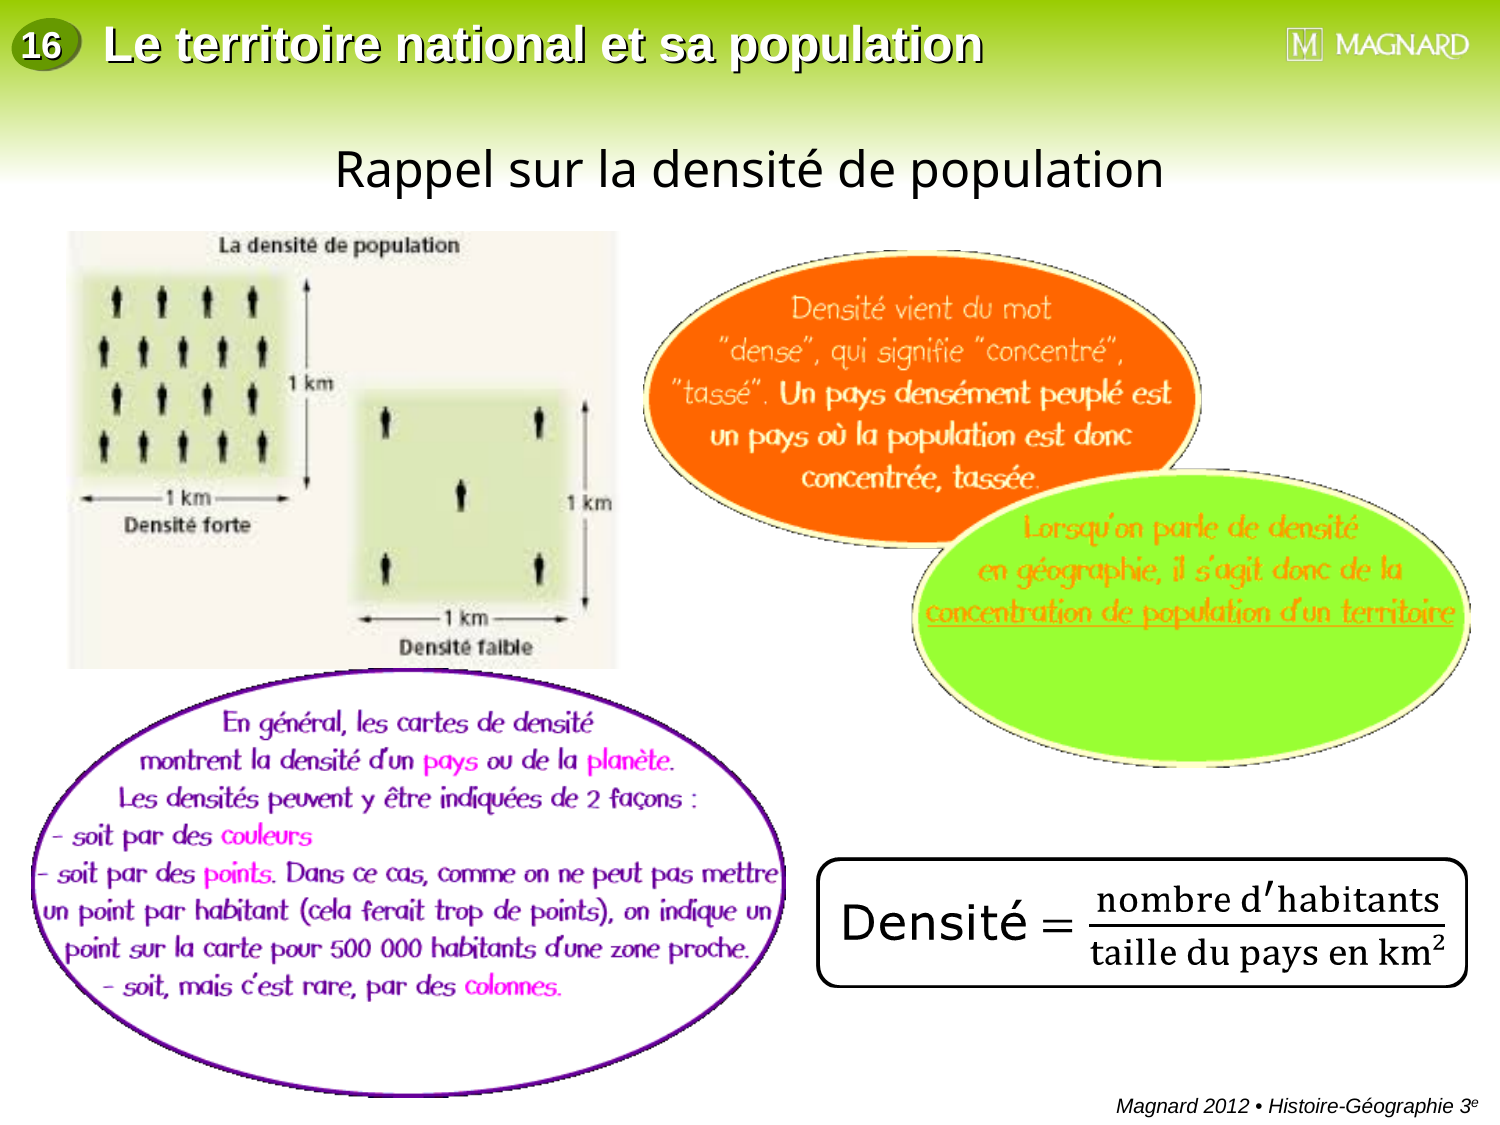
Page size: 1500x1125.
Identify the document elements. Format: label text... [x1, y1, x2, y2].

picture [1251, 0, 1477, 100]
title Rappel sur la densité de population [75, 101, 1426, 233]
picture [31, 231, 1471, 1098]
text_box [809, 857, 1468, 988]
